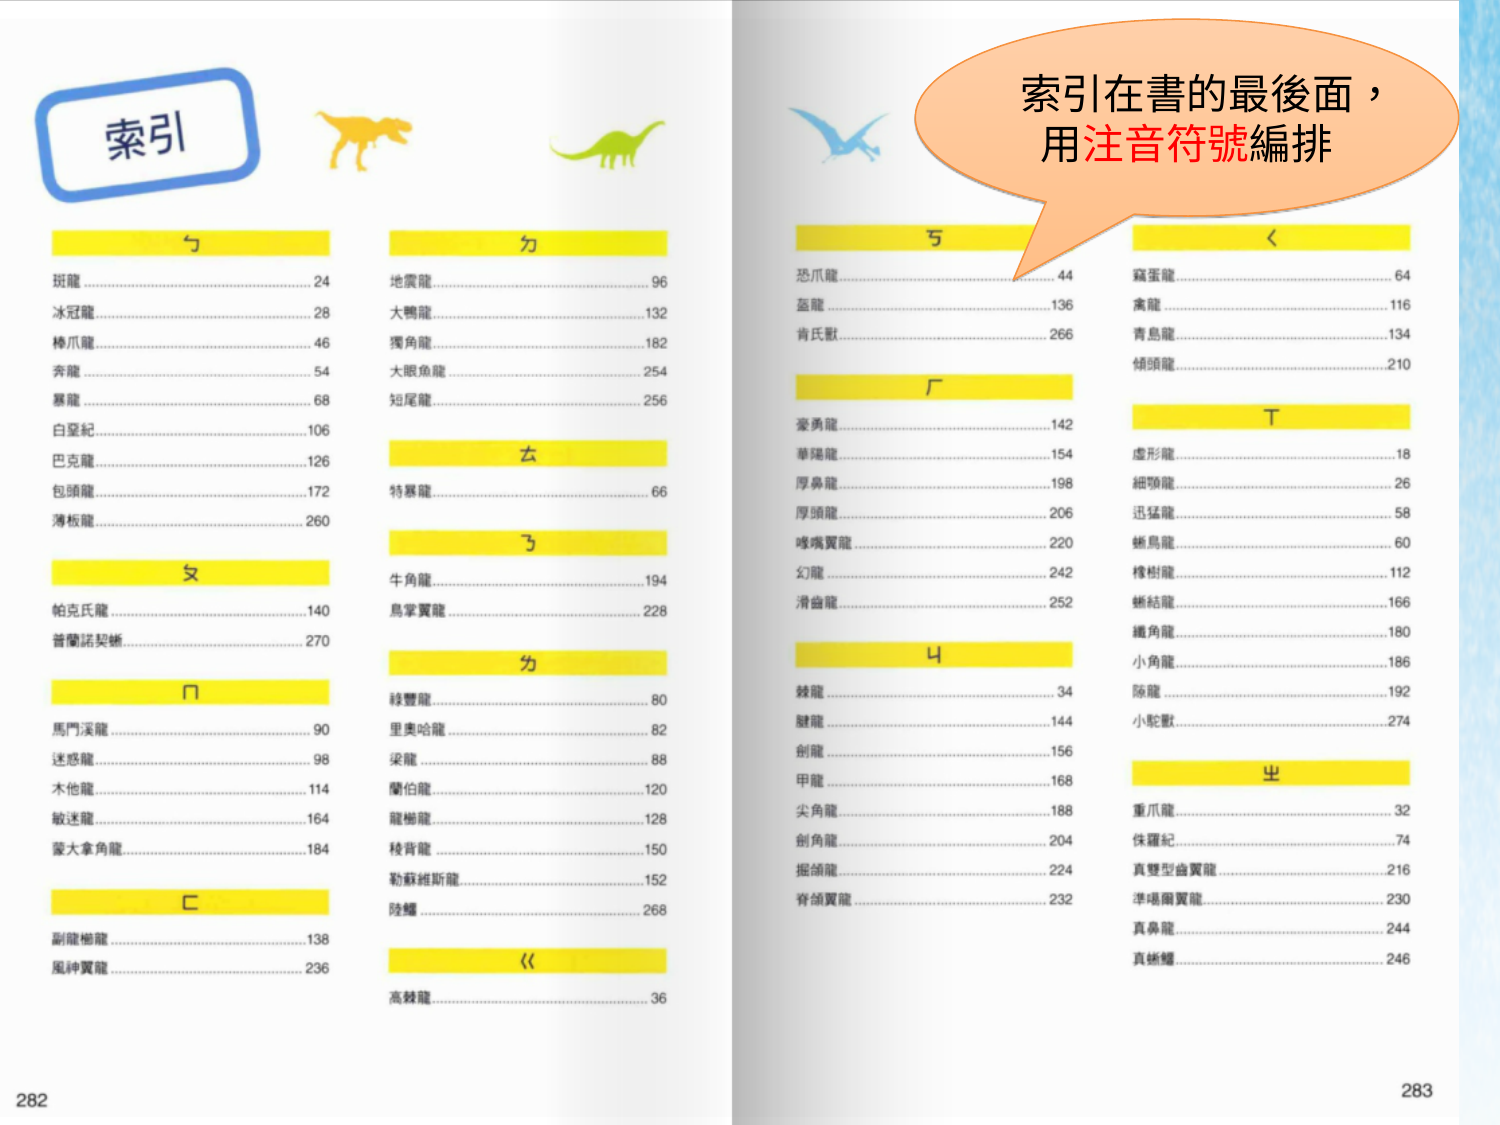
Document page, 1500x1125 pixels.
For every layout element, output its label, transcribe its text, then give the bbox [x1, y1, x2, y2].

picture [0, 0, 1459, 1125]
text_box 索引在書的最後面，用注音符號編排 [915, 19, 1459, 280]
